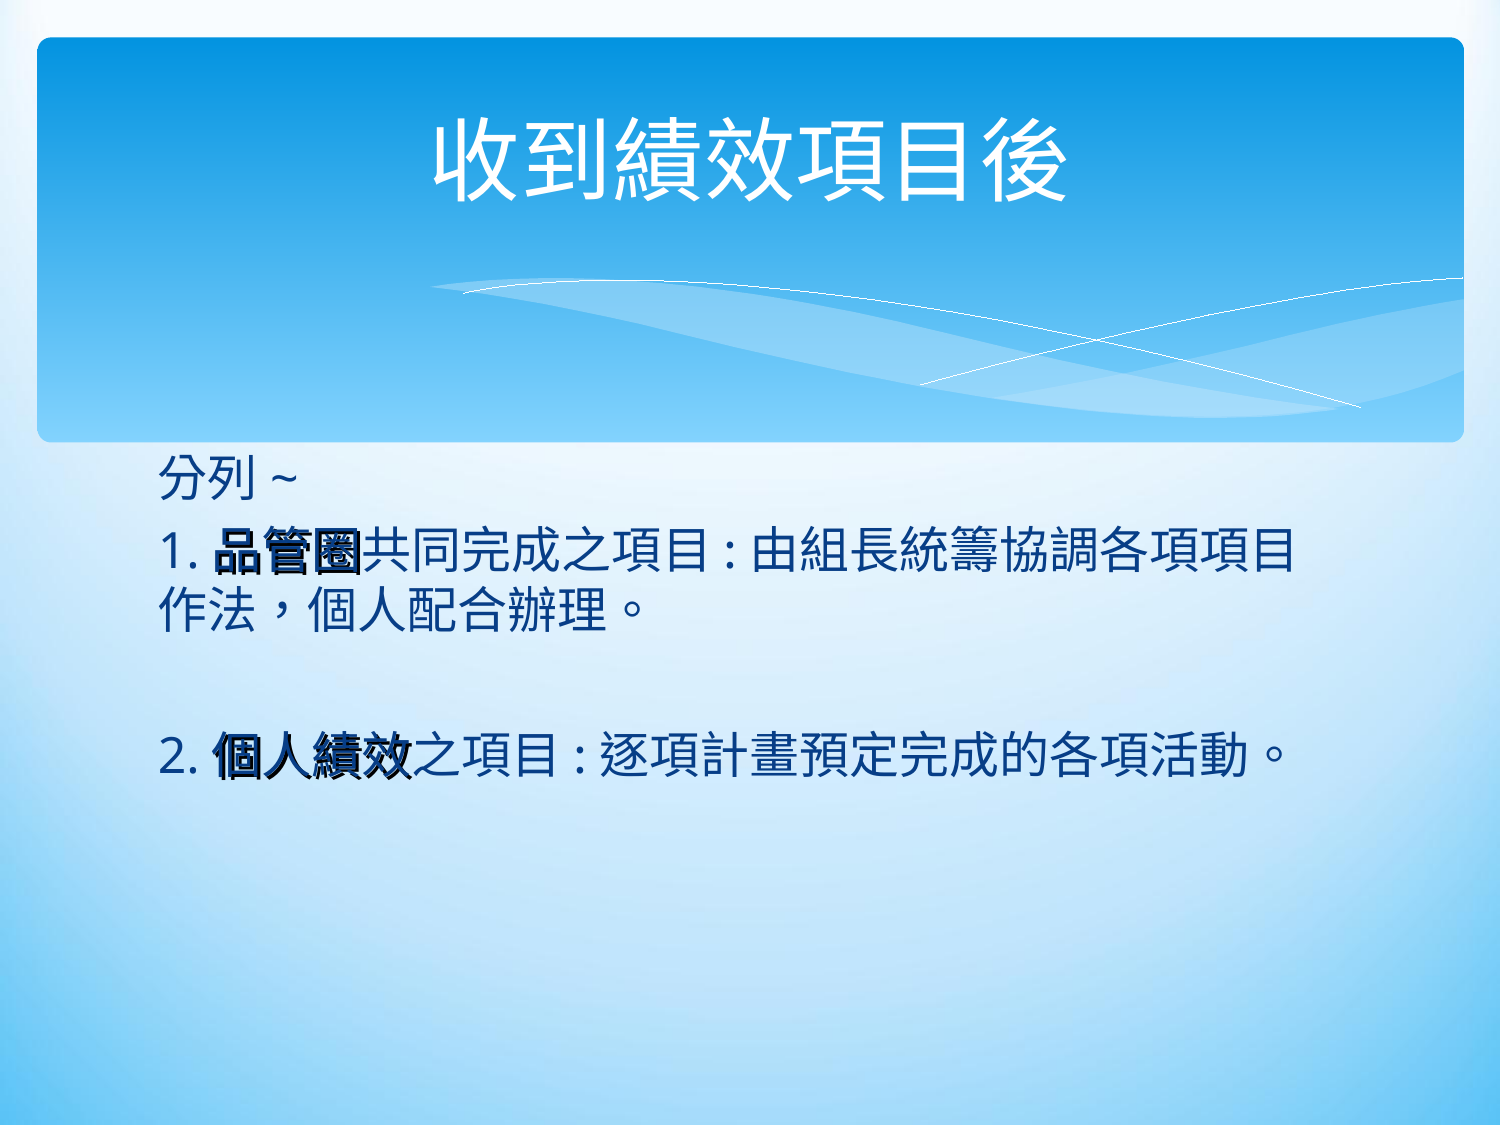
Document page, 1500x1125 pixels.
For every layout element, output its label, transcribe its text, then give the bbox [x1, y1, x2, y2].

title 收到績效項目後 [75, 55, 1426, 261]
picture [0, 0, 1500, 1125]
list 分列~ 1.品管圈共同完成之項目:由組長統籌協調各項項目作法，個人配合辦理。 2.個人績效之項目:逐項計畫預定完成的各項活動。 [142, 438, 1359, 1005]
